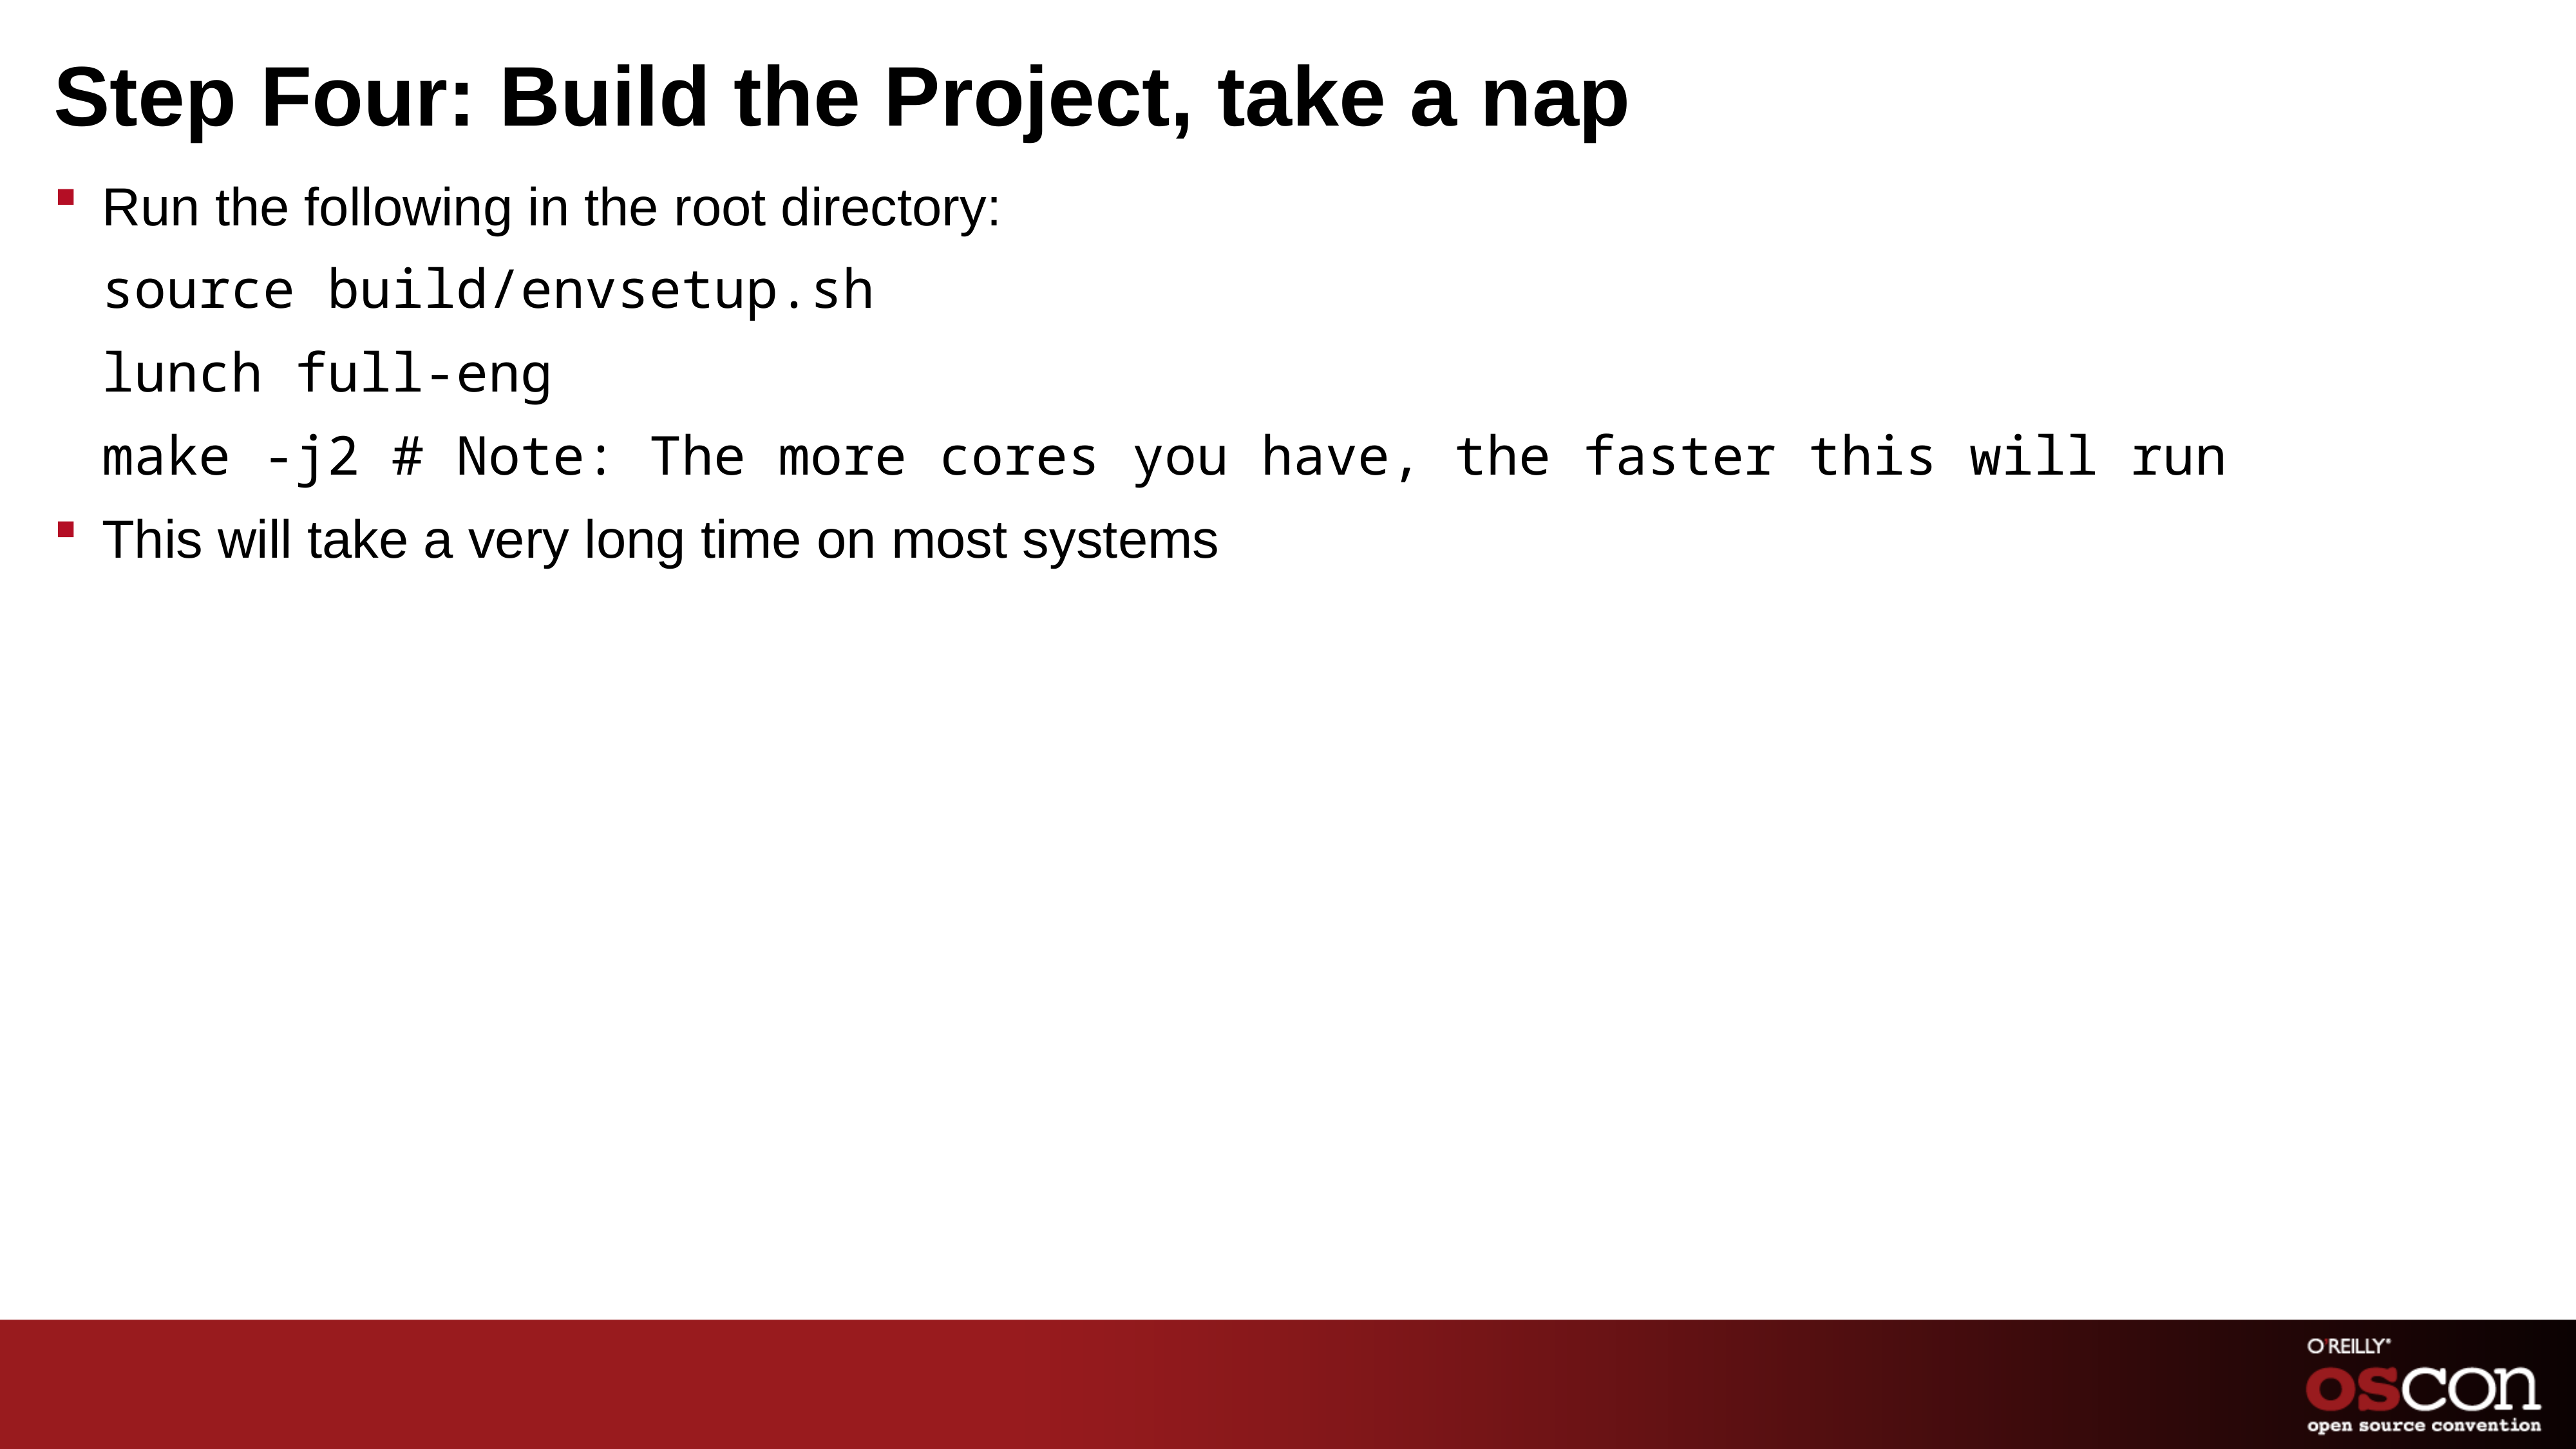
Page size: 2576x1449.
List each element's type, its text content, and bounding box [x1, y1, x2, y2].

picture [0, 0, 2576, 1449]
list Run the following in the root directory: source build/envsetup.sh lunch full-eng make -j2 # Note: The more cores you have, the faster this will run This will take a very long time on most systems [48, 166, 2514, 1135]
title Step Four: Build the Project, take a nap [48, 17, 2514, 166]
